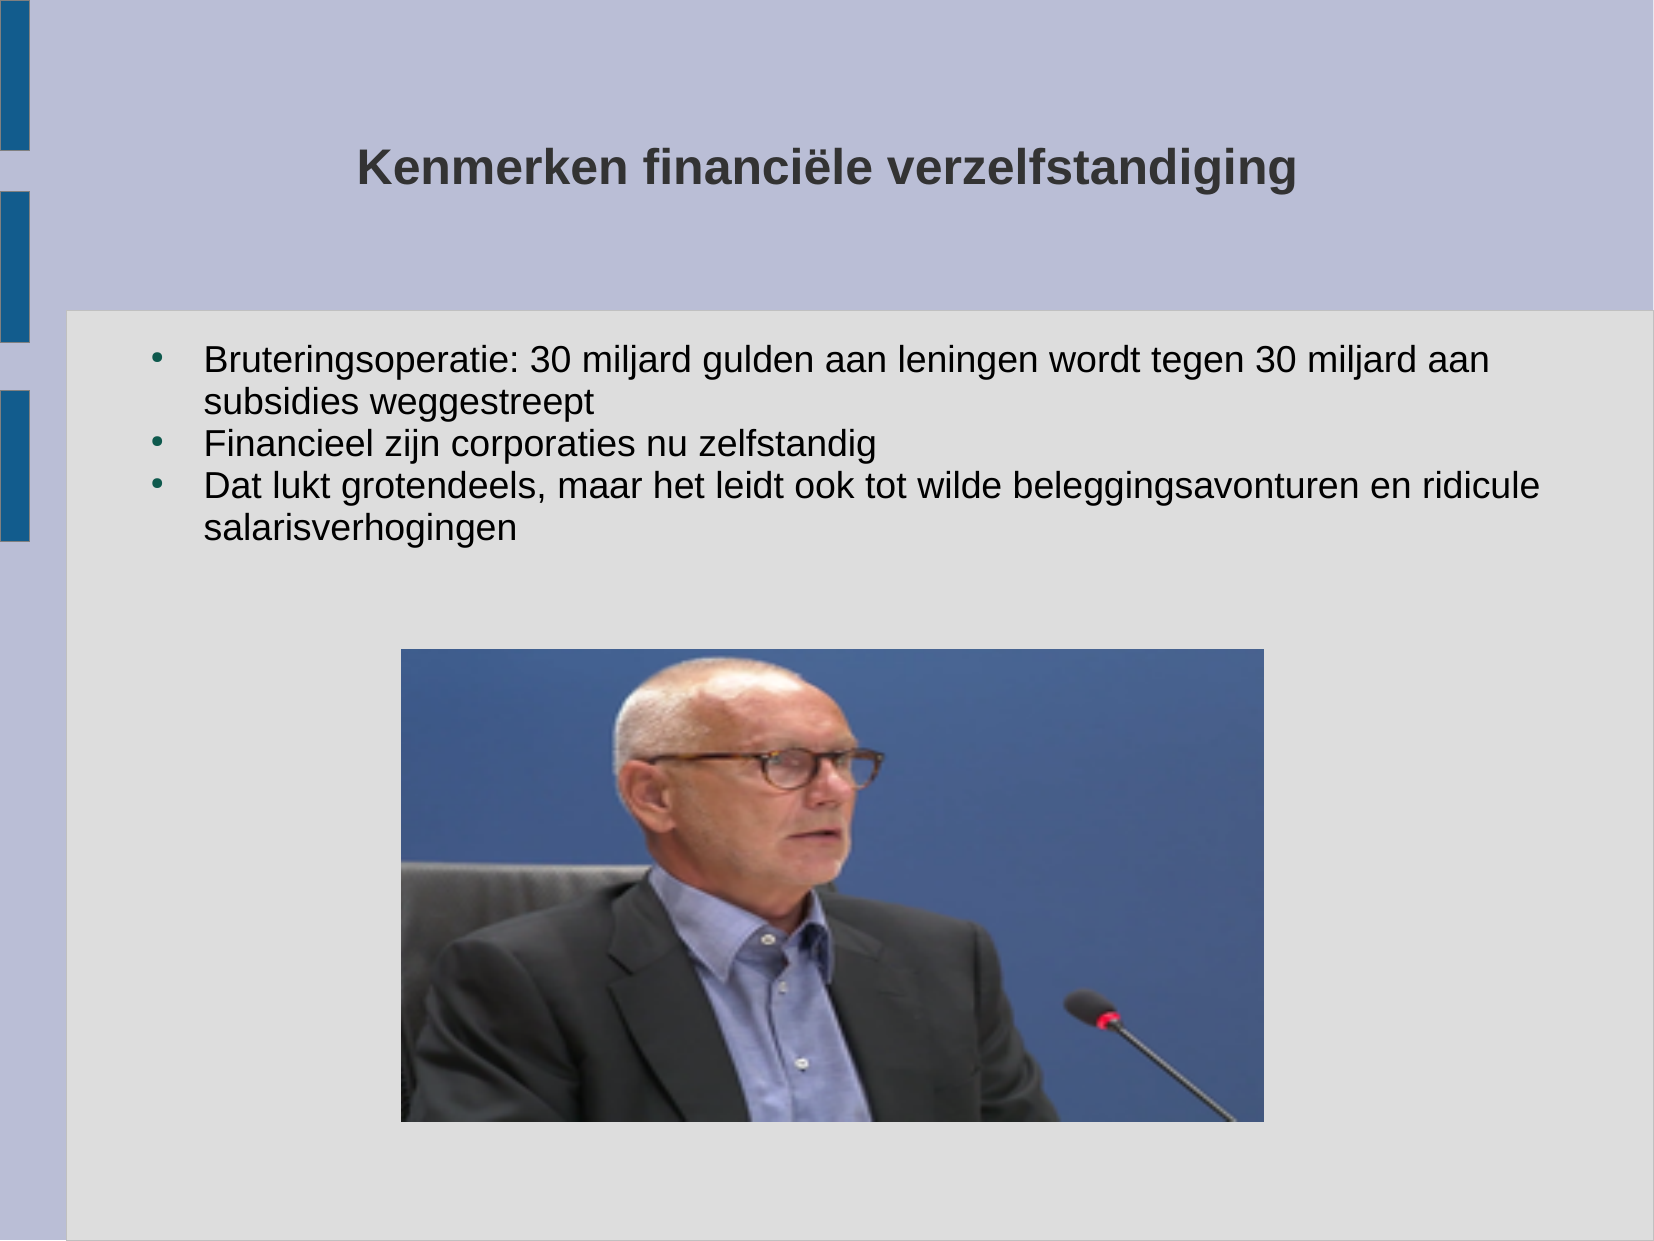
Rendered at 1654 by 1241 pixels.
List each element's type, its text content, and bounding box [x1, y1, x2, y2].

picture [401, 649, 1264, 1123]
title Kenmerken financiële verzelfstandiging [121, 91, 1534, 299]
text_box Bruteringsoperatie: 30 miljard gulden aan leningen wordt tegen 30 miljard aan subsidies weggestreept Financieel zijn corporaties nu zelfstandig Dat lukt grotendeels, maar het leidt ook tot wilde beleggingsavonturen en ridicule salarisverhogingen [118, 330, 1653, 625]
